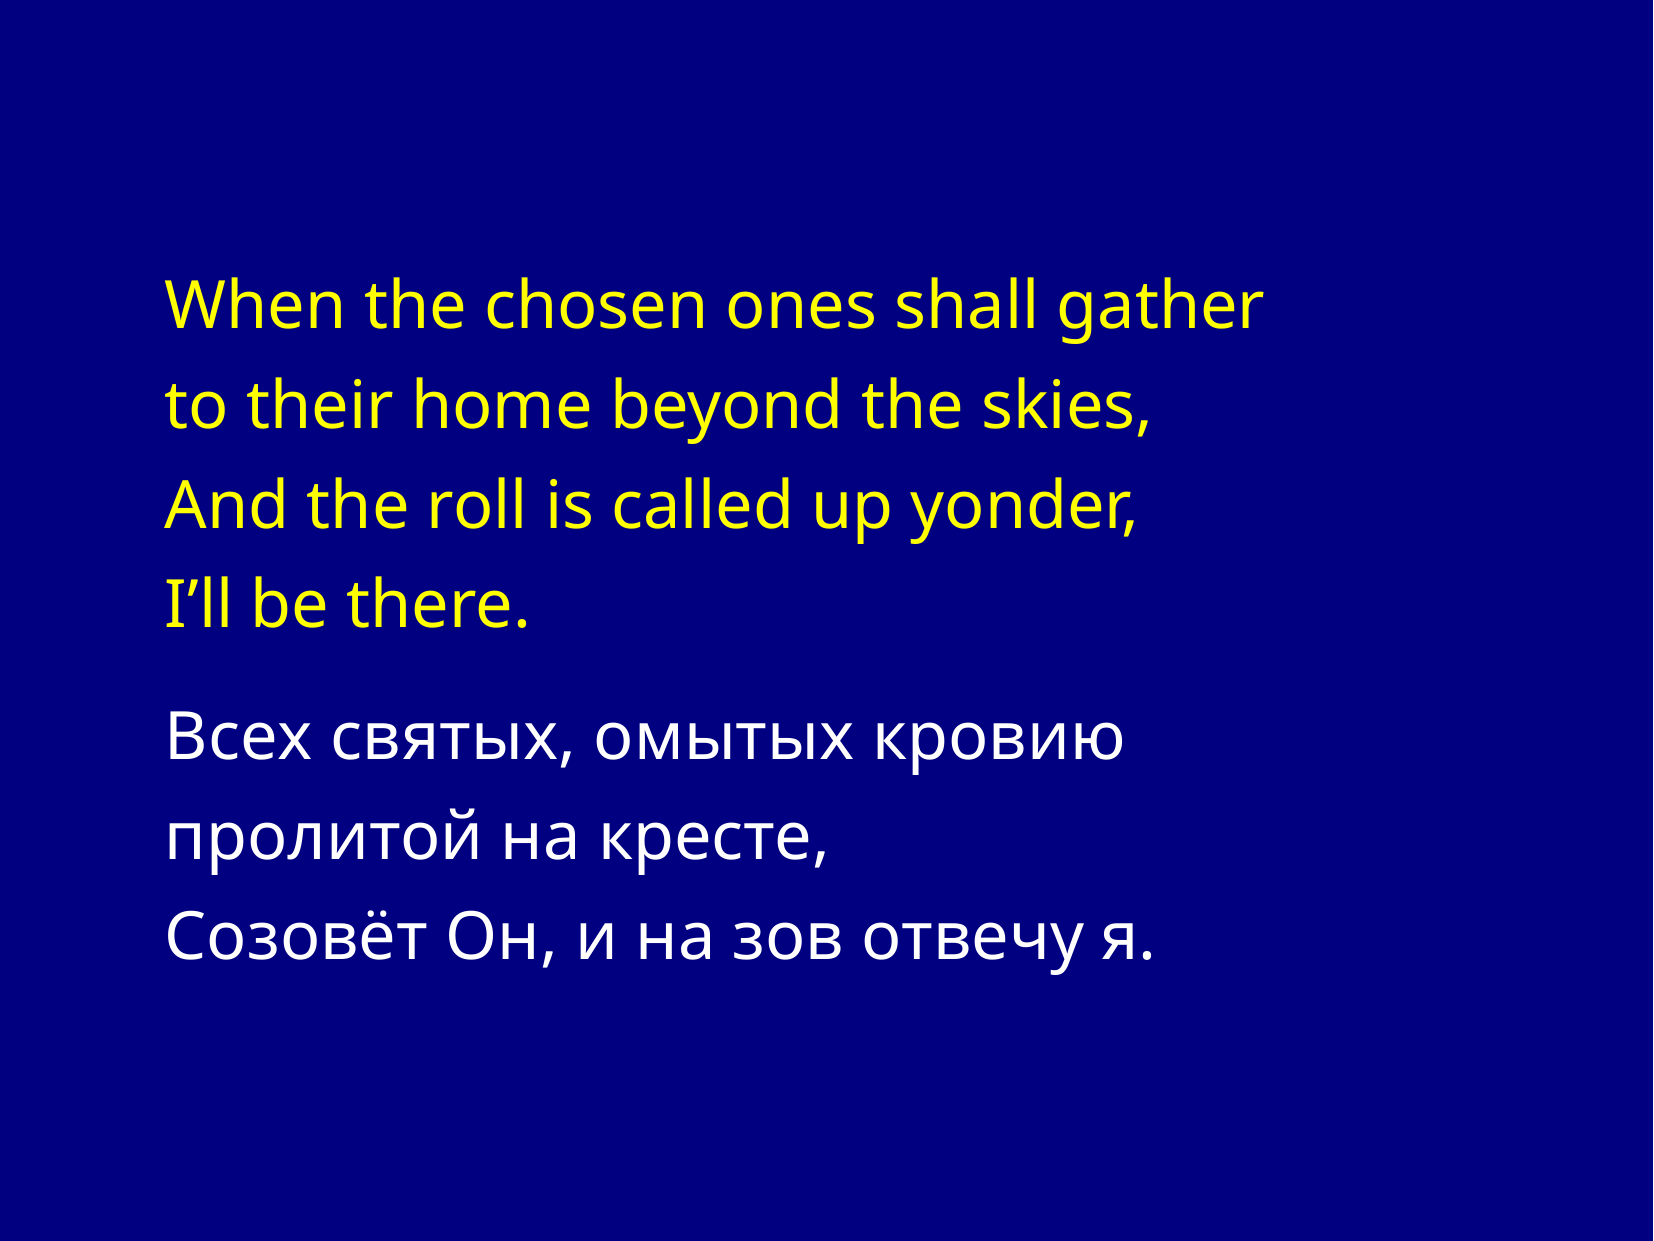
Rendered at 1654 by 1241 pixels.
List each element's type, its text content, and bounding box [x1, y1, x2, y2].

text_box When the chosen ones shall gather to their home beyond the skies, And the roll is called up yonder, I’ll be there. [37, 150, 1651, 638]
text_box Всех святых, омытых кровию пролитой на кресте, Созовёт Он, и на зов отвечу я. [37, 581, 1538, 1163]
